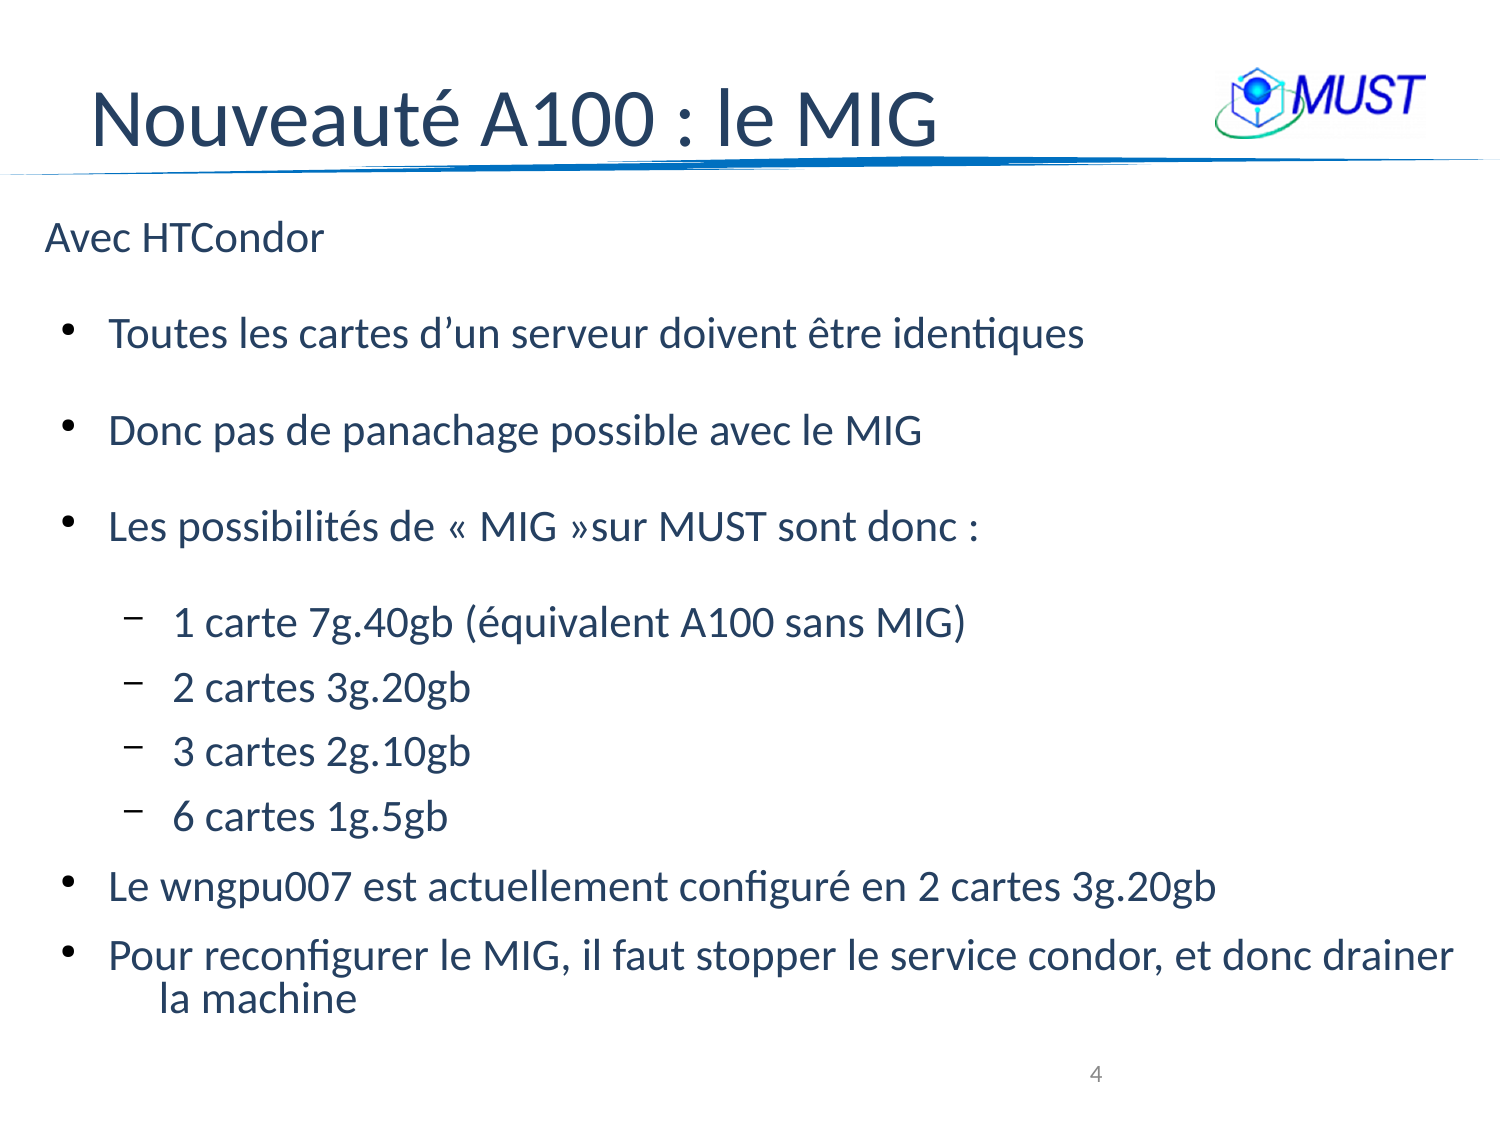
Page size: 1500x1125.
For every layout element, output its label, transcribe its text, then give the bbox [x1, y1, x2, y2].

text_box <numéro> [1074, 1042, 1426, 1103]
list Avec HTCondor Toutes les cartes d’un serveur doivent être identiques Donc pas de panachage possible avec le MIG Les possibilités de « MIG »sur MUST sont donc : 1 carte 7g.40gb (équivalent A100 sans MIG) 2 cartes 3g.20gb 3 cartes 2g.10gb 6 cartes 1g.5gb Le wngpu007 est actuellement configuré en 2 cartes 3g.20gb Pour reconfigurer le MIG, il faut stopper le service condor, et donc drainer la machine [29, 210, 1477, 1034]
title Nouveauté A100 : le MIG [75, 55, 1426, 166]
